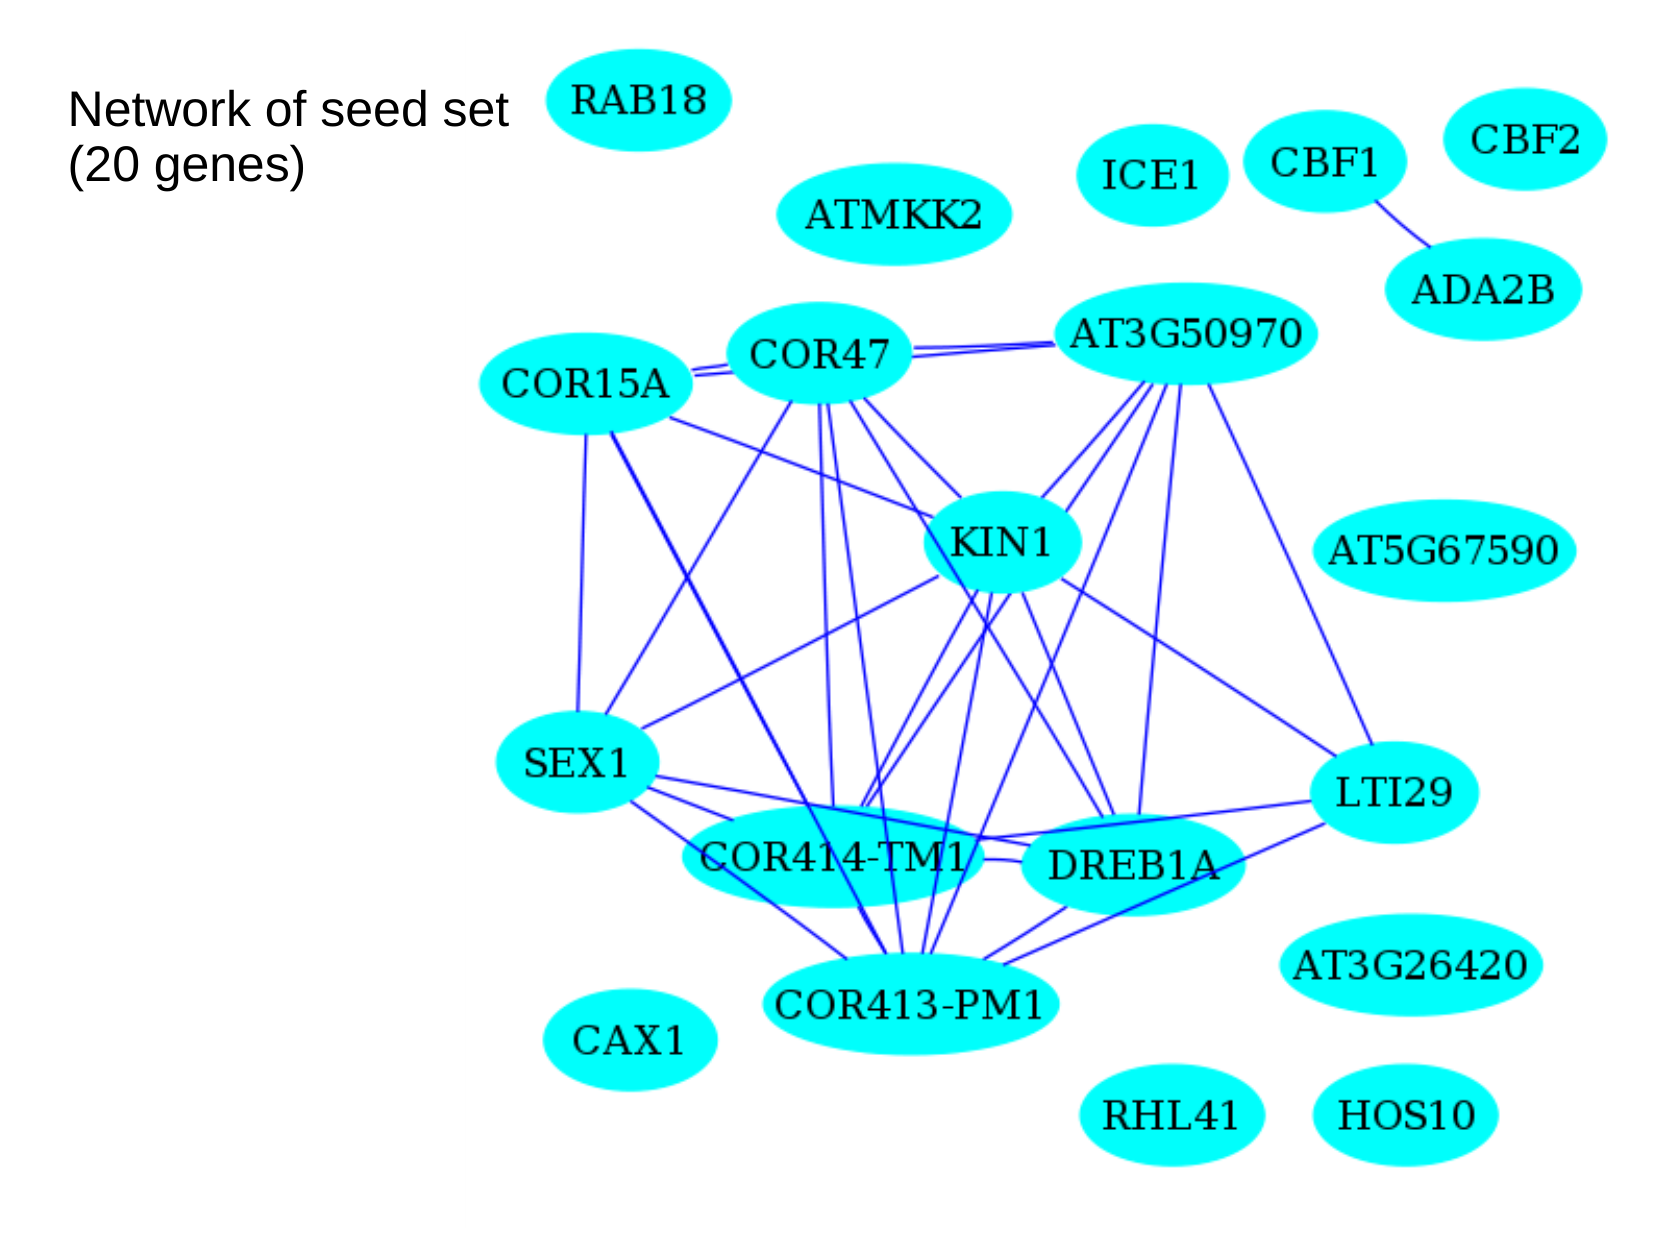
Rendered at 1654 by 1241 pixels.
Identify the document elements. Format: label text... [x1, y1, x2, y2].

picture [464, 31, 1654, 1228]
text_box Network of seed set (20 genes) [52, 73, 568, 204]
